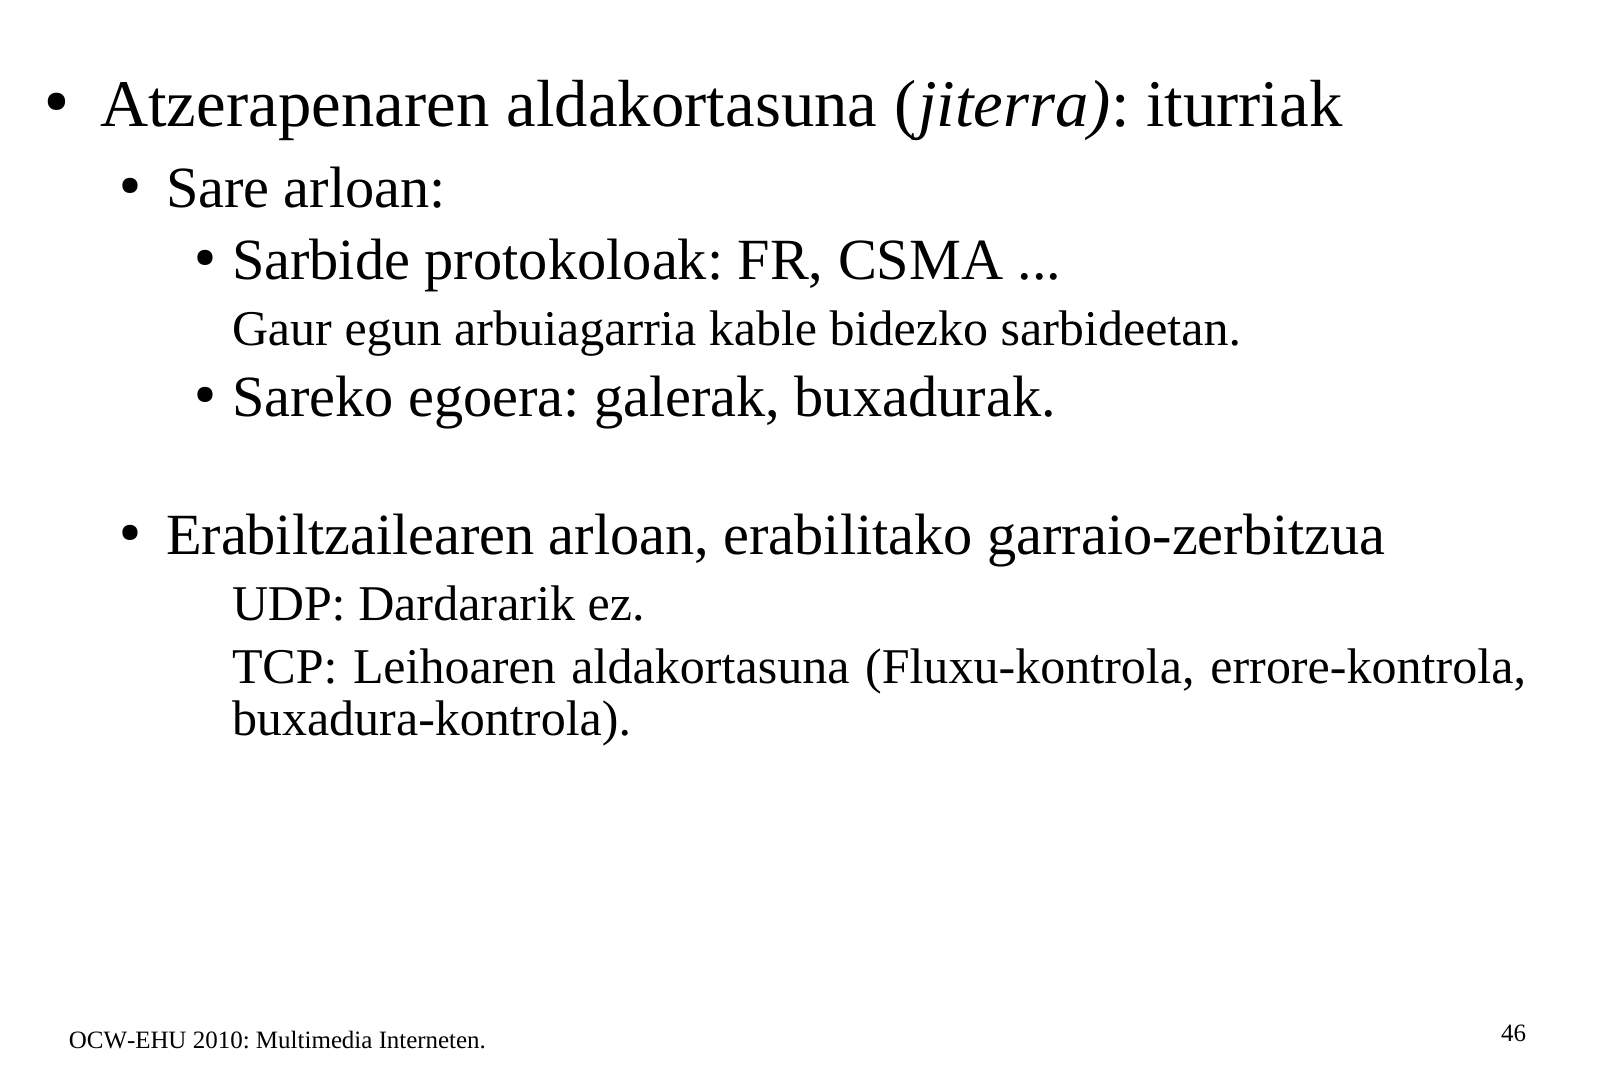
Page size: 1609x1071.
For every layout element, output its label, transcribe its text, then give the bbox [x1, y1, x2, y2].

list Atzerapenaren aldakortasuna (jiterra): iturriak Sare arloan: Sarbide protokoloak: FR, CSMA ... Gaur egun arbuiagarria kable bidezko sarbideetan. Sareko egoera: galerak, buxadurak. Erabiltzailearen arloan, erabilitako garraio-zerbitzua UDP: Dardararik ez. TCP: Leihoaren aldakortasuna (Fluxu-kontrola, errore-kontrola, buxadura-kontrola). [29, 59, 1543, 999]
